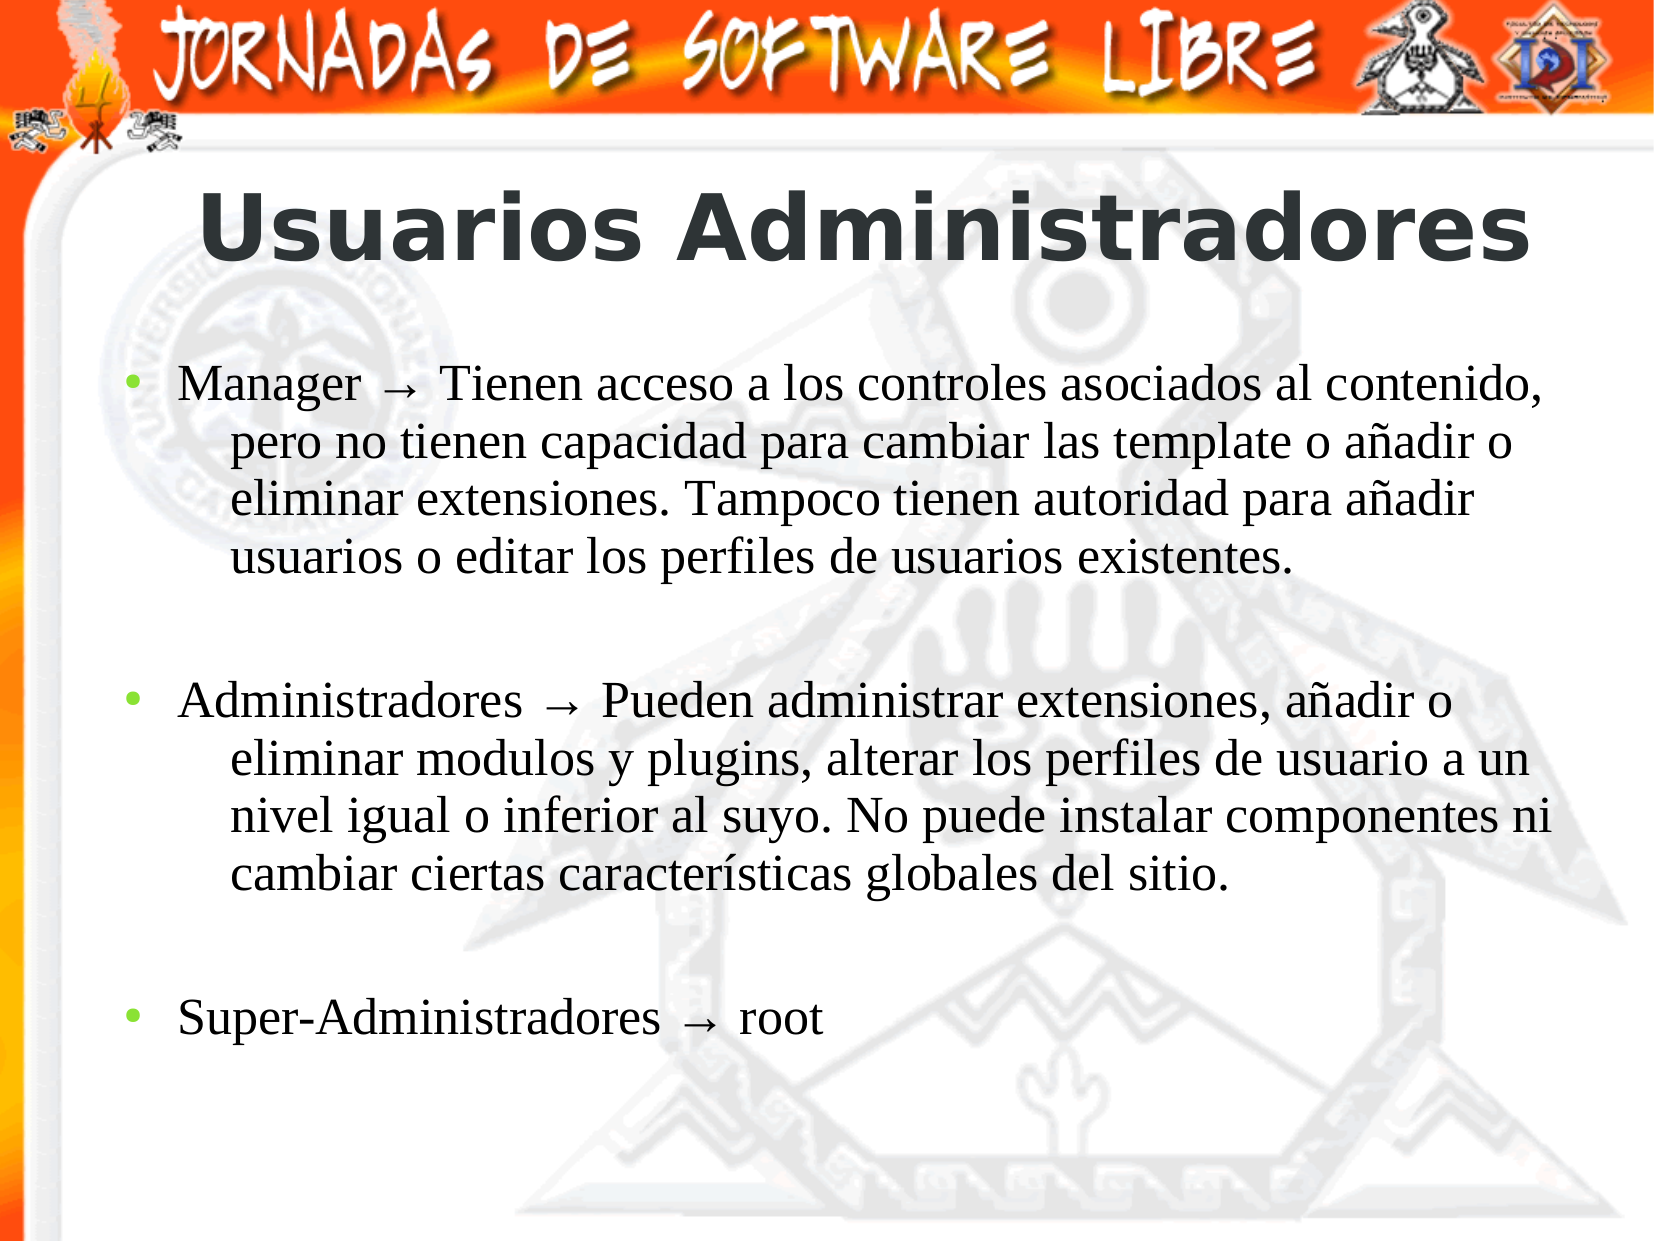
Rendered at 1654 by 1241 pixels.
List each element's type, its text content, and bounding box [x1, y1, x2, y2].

picture [0, 0, 1654, 1241]
title Usuarios Administradores [194, 132, 1654, 325]
list Manager → Tienen acceso a los controles asociados al contenido, pero no tienen capacidad para cambiar las template o añadir o eliminar extensiones. Tampoco tienen autoridad para añadir usuarios o editar los perfiles de usuarios existentes. Administradores → Pueden administrar extensiones, añadir o eliminar modulos y plugins, alterar los perfiles de usuario a un nivel igual o inferior al suyo. No puede instalar componentes ni cambiar ciertas características globales del sitio. Super-Administradores → root [88, 354, 1577, 1159]
